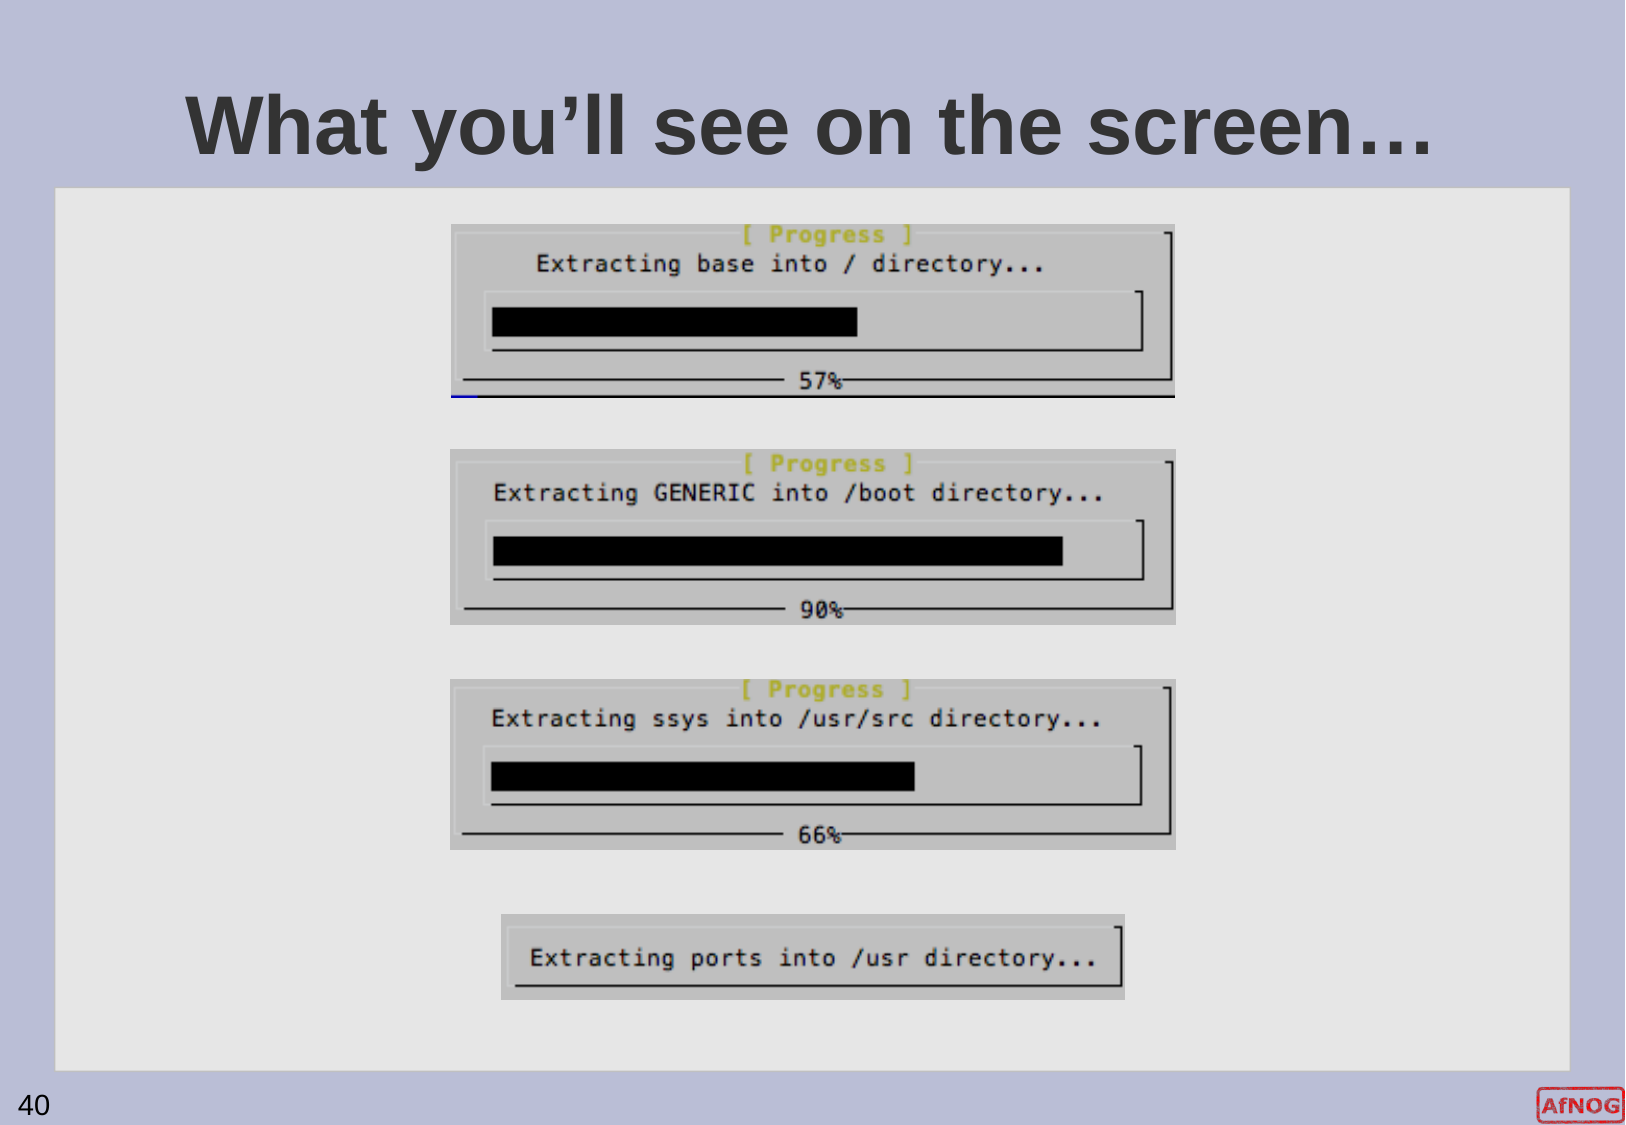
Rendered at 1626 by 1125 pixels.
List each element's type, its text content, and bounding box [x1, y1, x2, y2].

picture [1535, 1085, 1626, 1125]
picture [501, 914, 1125, 1000]
picture [450, 449, 1176, 625]
title What you’ll see on the screen… [54, 44, 1570, 214]
picture [451, 224, 1175, 398]
picture [450, 679, 1176, 850]
